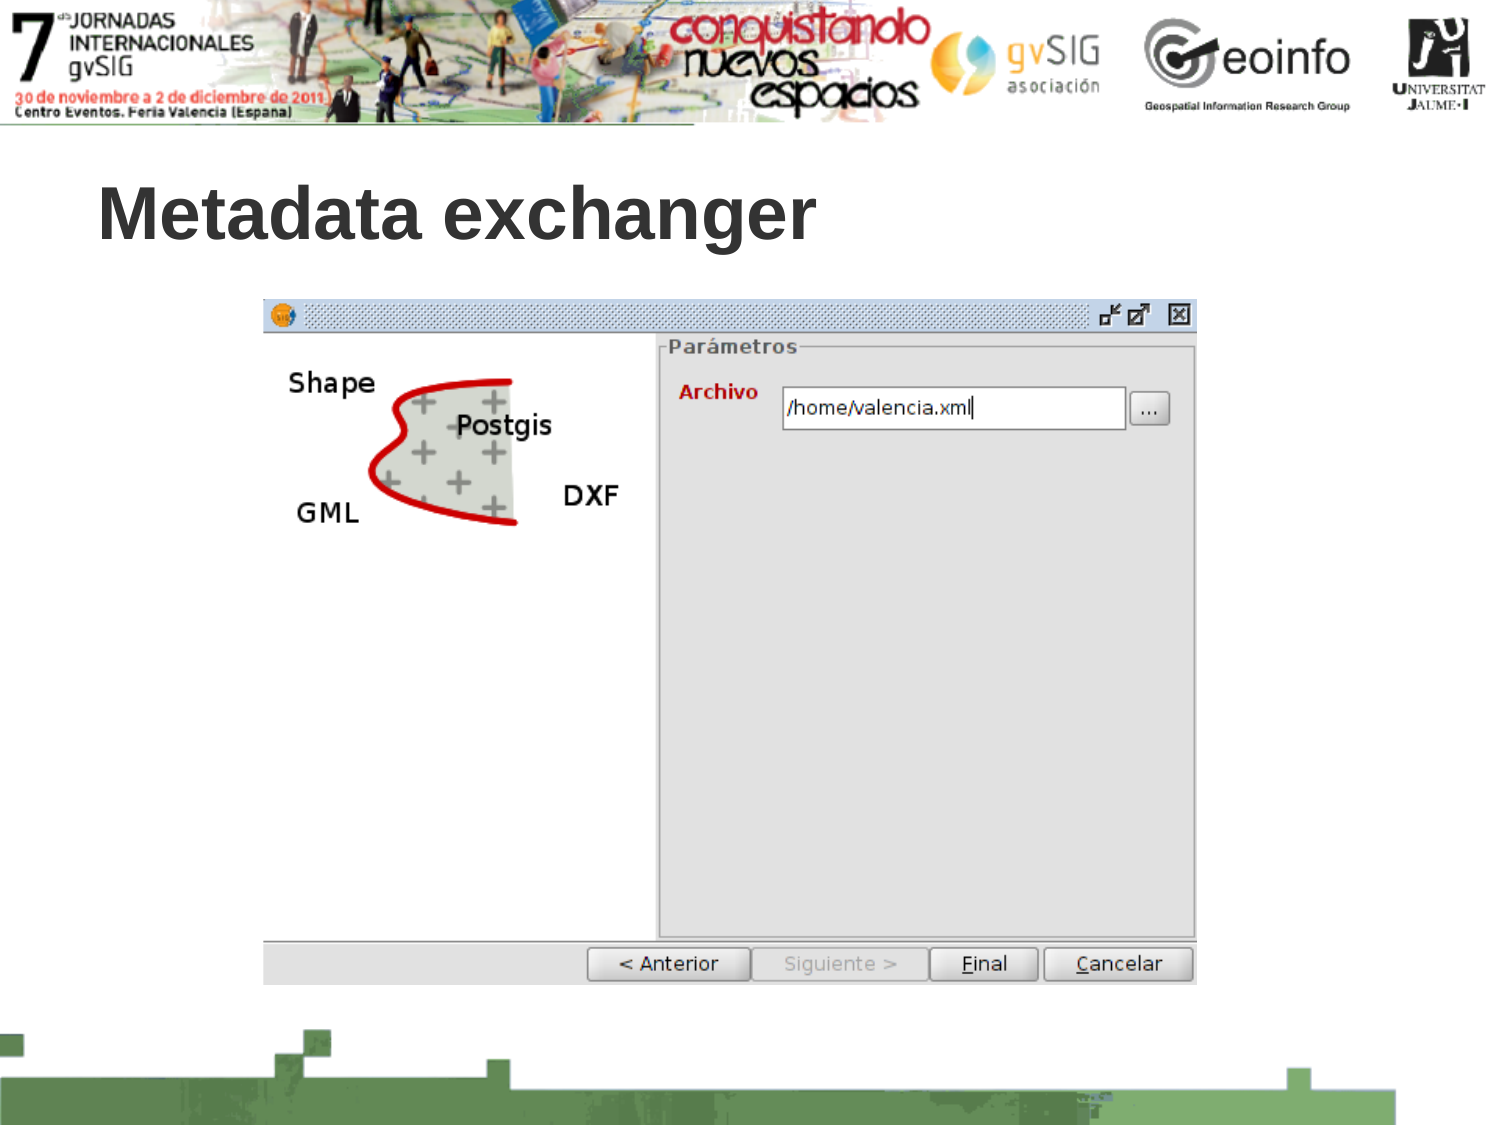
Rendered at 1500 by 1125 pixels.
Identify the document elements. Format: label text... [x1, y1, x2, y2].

picture [0, 0, 1500, 1125]
title Metadata exchanger [97, 155, 1401, 273]
